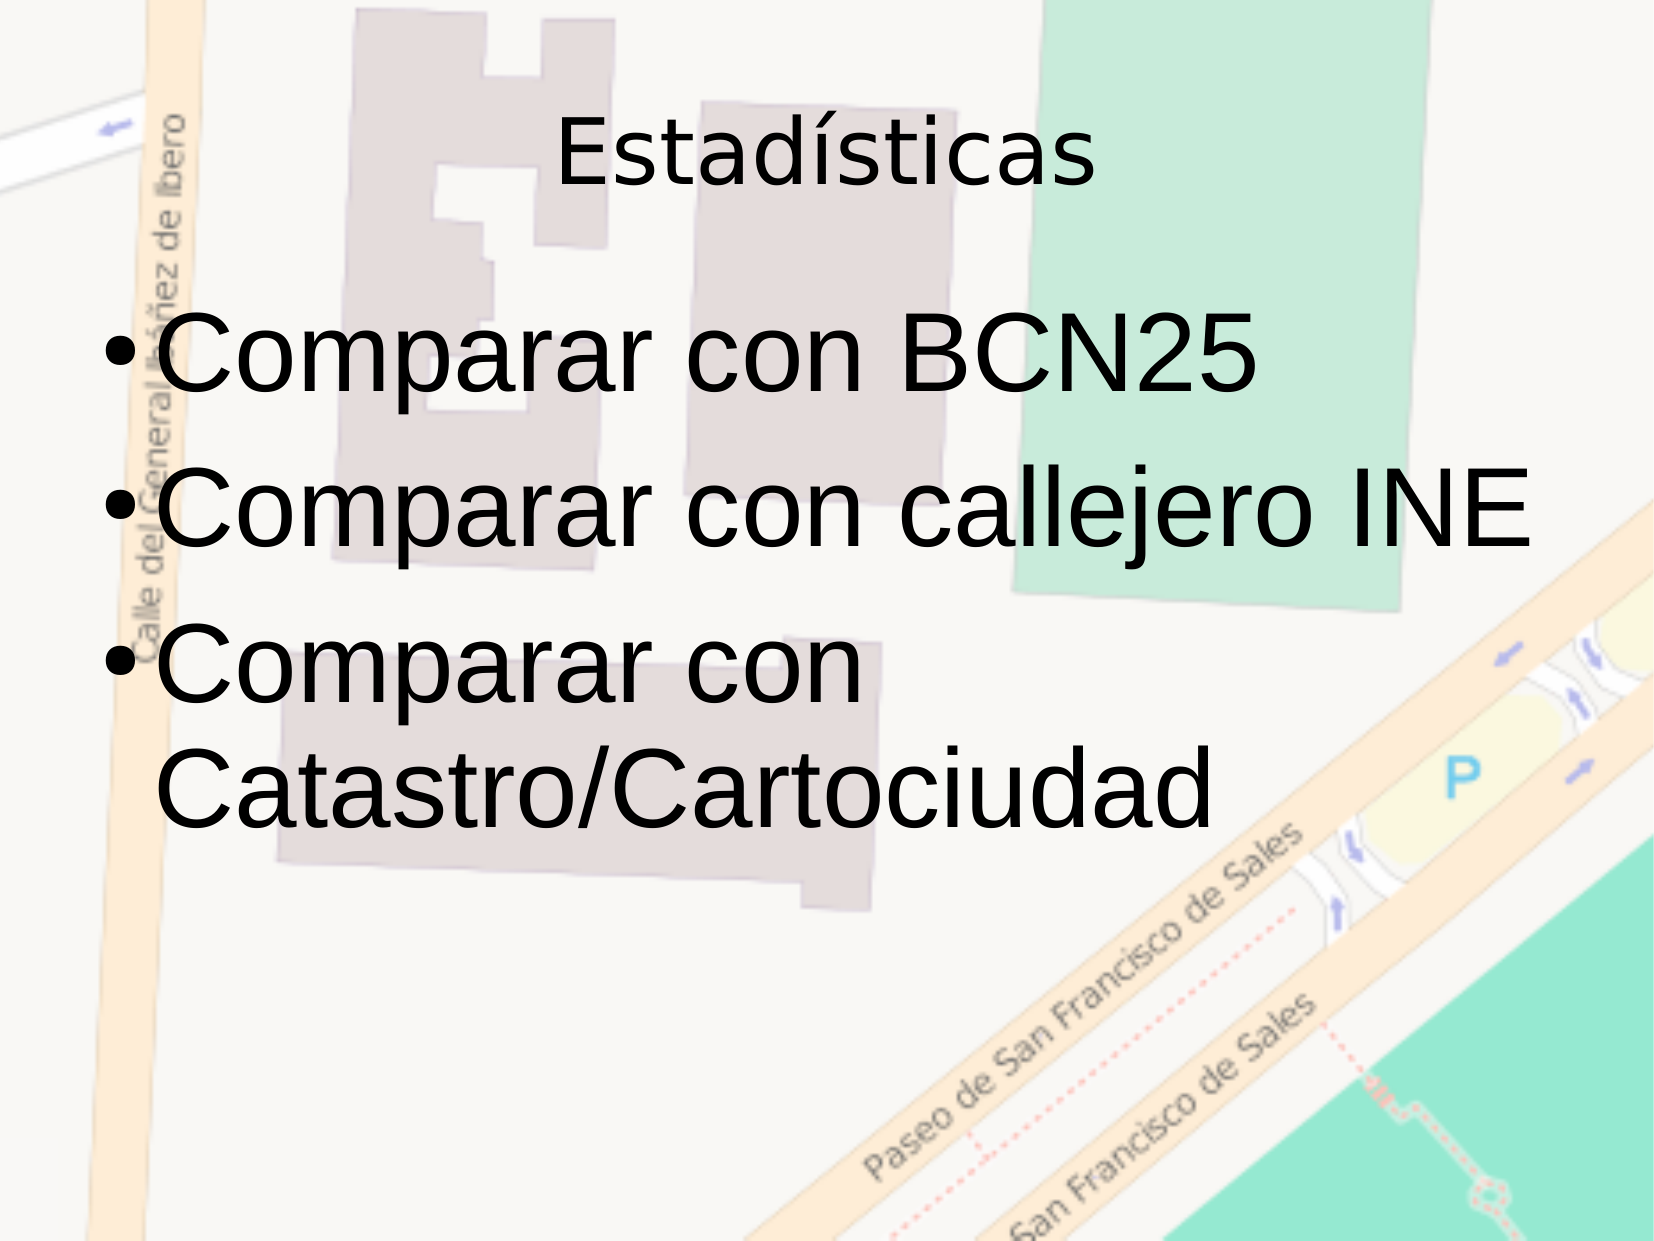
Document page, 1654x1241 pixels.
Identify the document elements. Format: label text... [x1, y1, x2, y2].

title Estadísticas [82, 49, 1571, 257]
list Comparar con BCN25 Comparar con callejero INE Comparar con Catastro/Cartociudad [82, 290, 1571, 1109]
